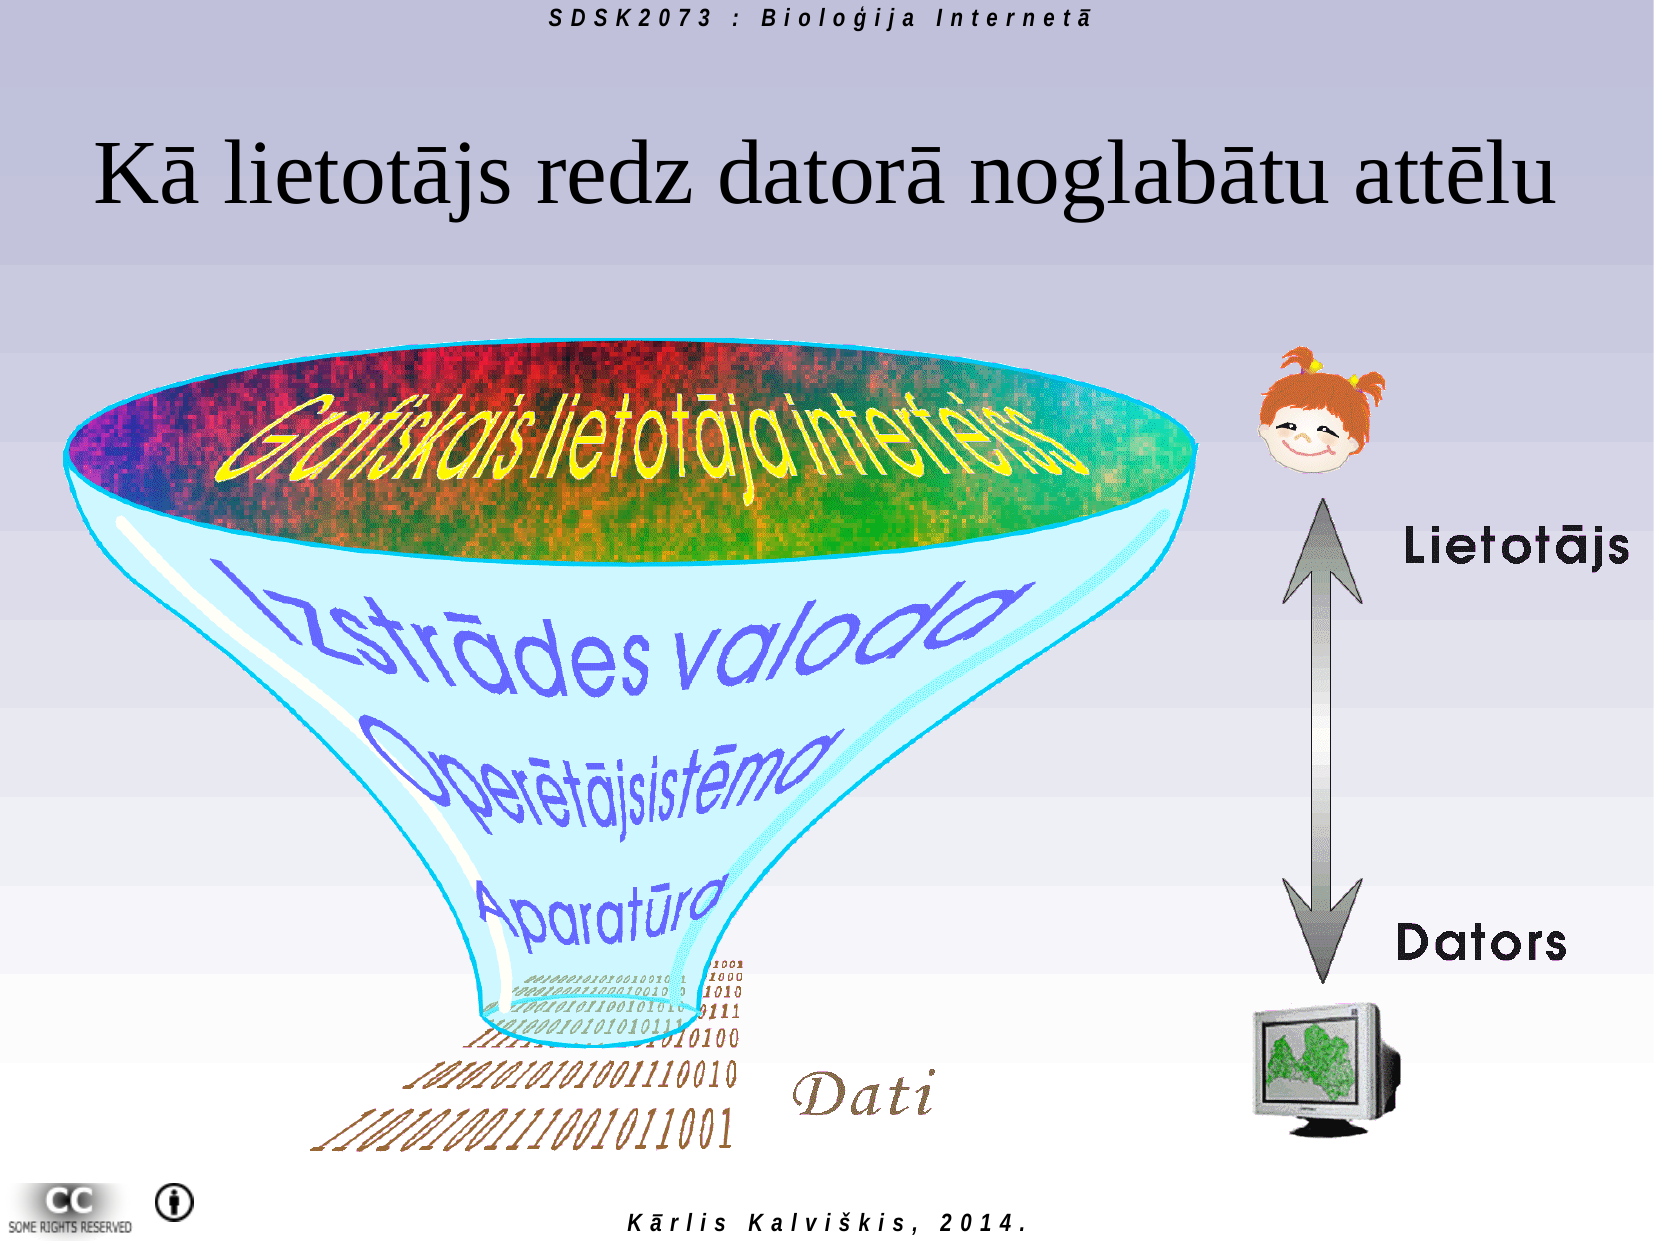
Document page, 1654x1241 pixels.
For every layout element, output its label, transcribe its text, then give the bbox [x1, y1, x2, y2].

picture [0, 0, 1654, 1241]
title Kā lietotājs redz datorā noglabātu attēlu [29, 49, 1625, 296]
